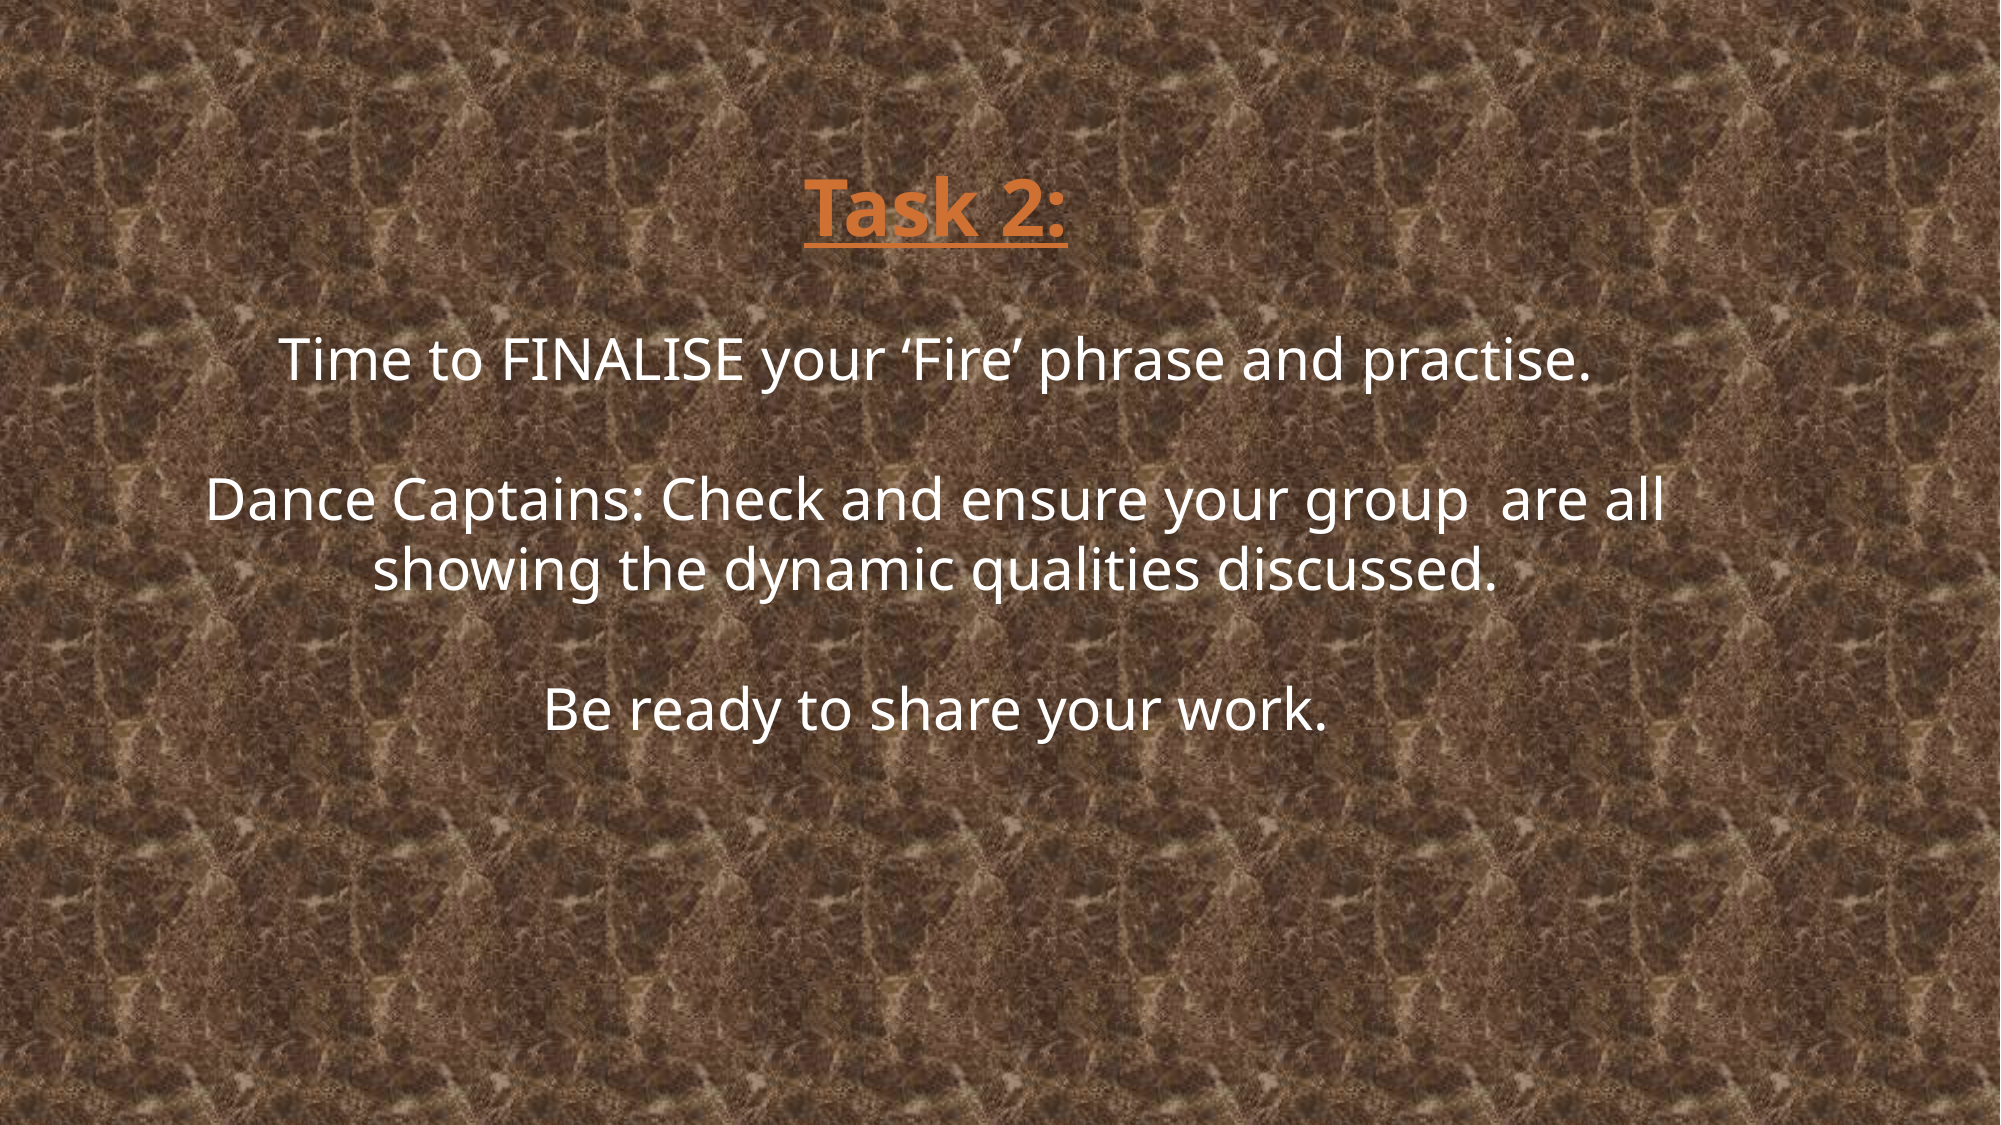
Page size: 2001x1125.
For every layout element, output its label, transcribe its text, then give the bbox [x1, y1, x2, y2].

text_box Task 2: Time to FINALISE your ‘Fire’ phrase and practise. Dance Captains: Check and ensure your group are all showing the dynamic qualities discussed. Be ready to share your work. [190, 150, 1781, 800]
